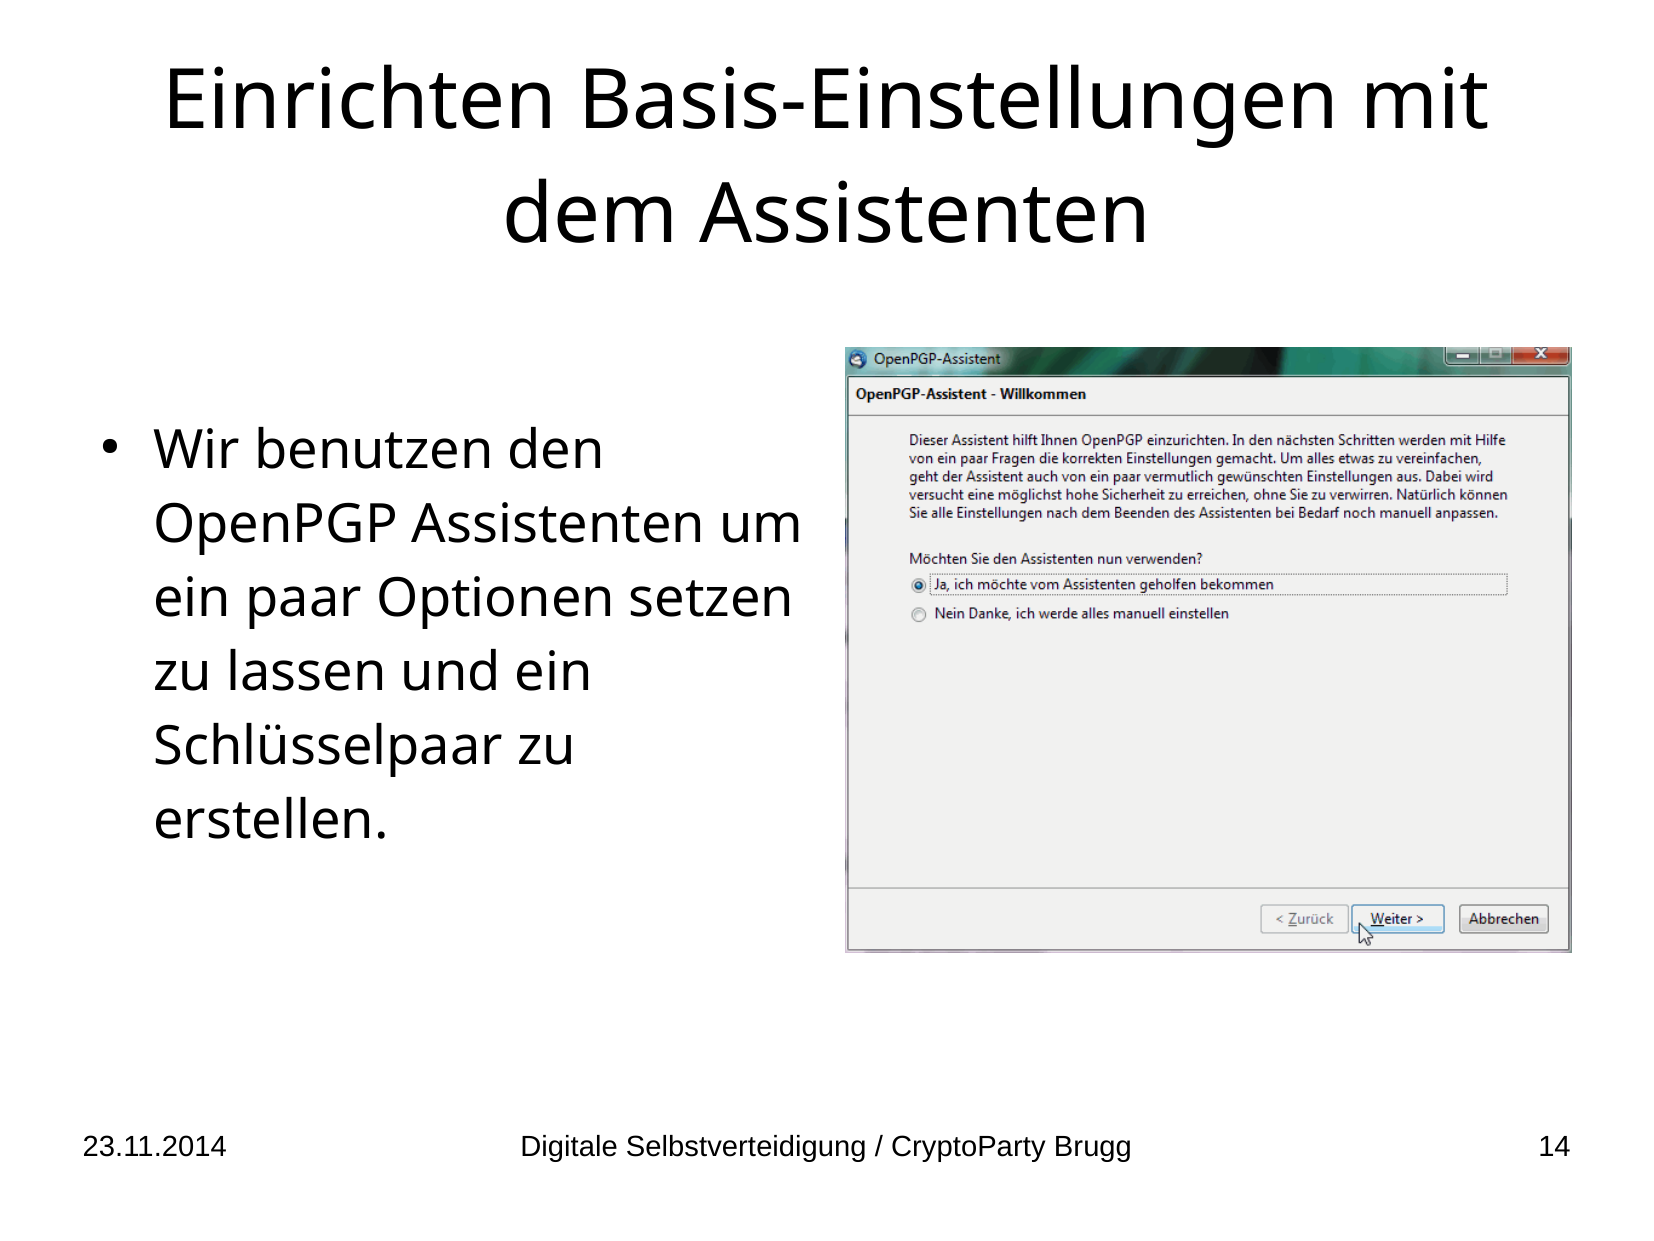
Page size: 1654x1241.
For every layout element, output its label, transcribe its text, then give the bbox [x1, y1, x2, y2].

picture [845, 347, 1572, 953]
list Wir benutzen den OpenPGP Assistenten um ein paar Optionen setzen zu lassen und ein Schlüsselpaar zu erstellen. [82, 290, 809, 1241]
title Einrichten Basis-Einstellungen mit dem Assistenten [82, 49, 1571, 257]
